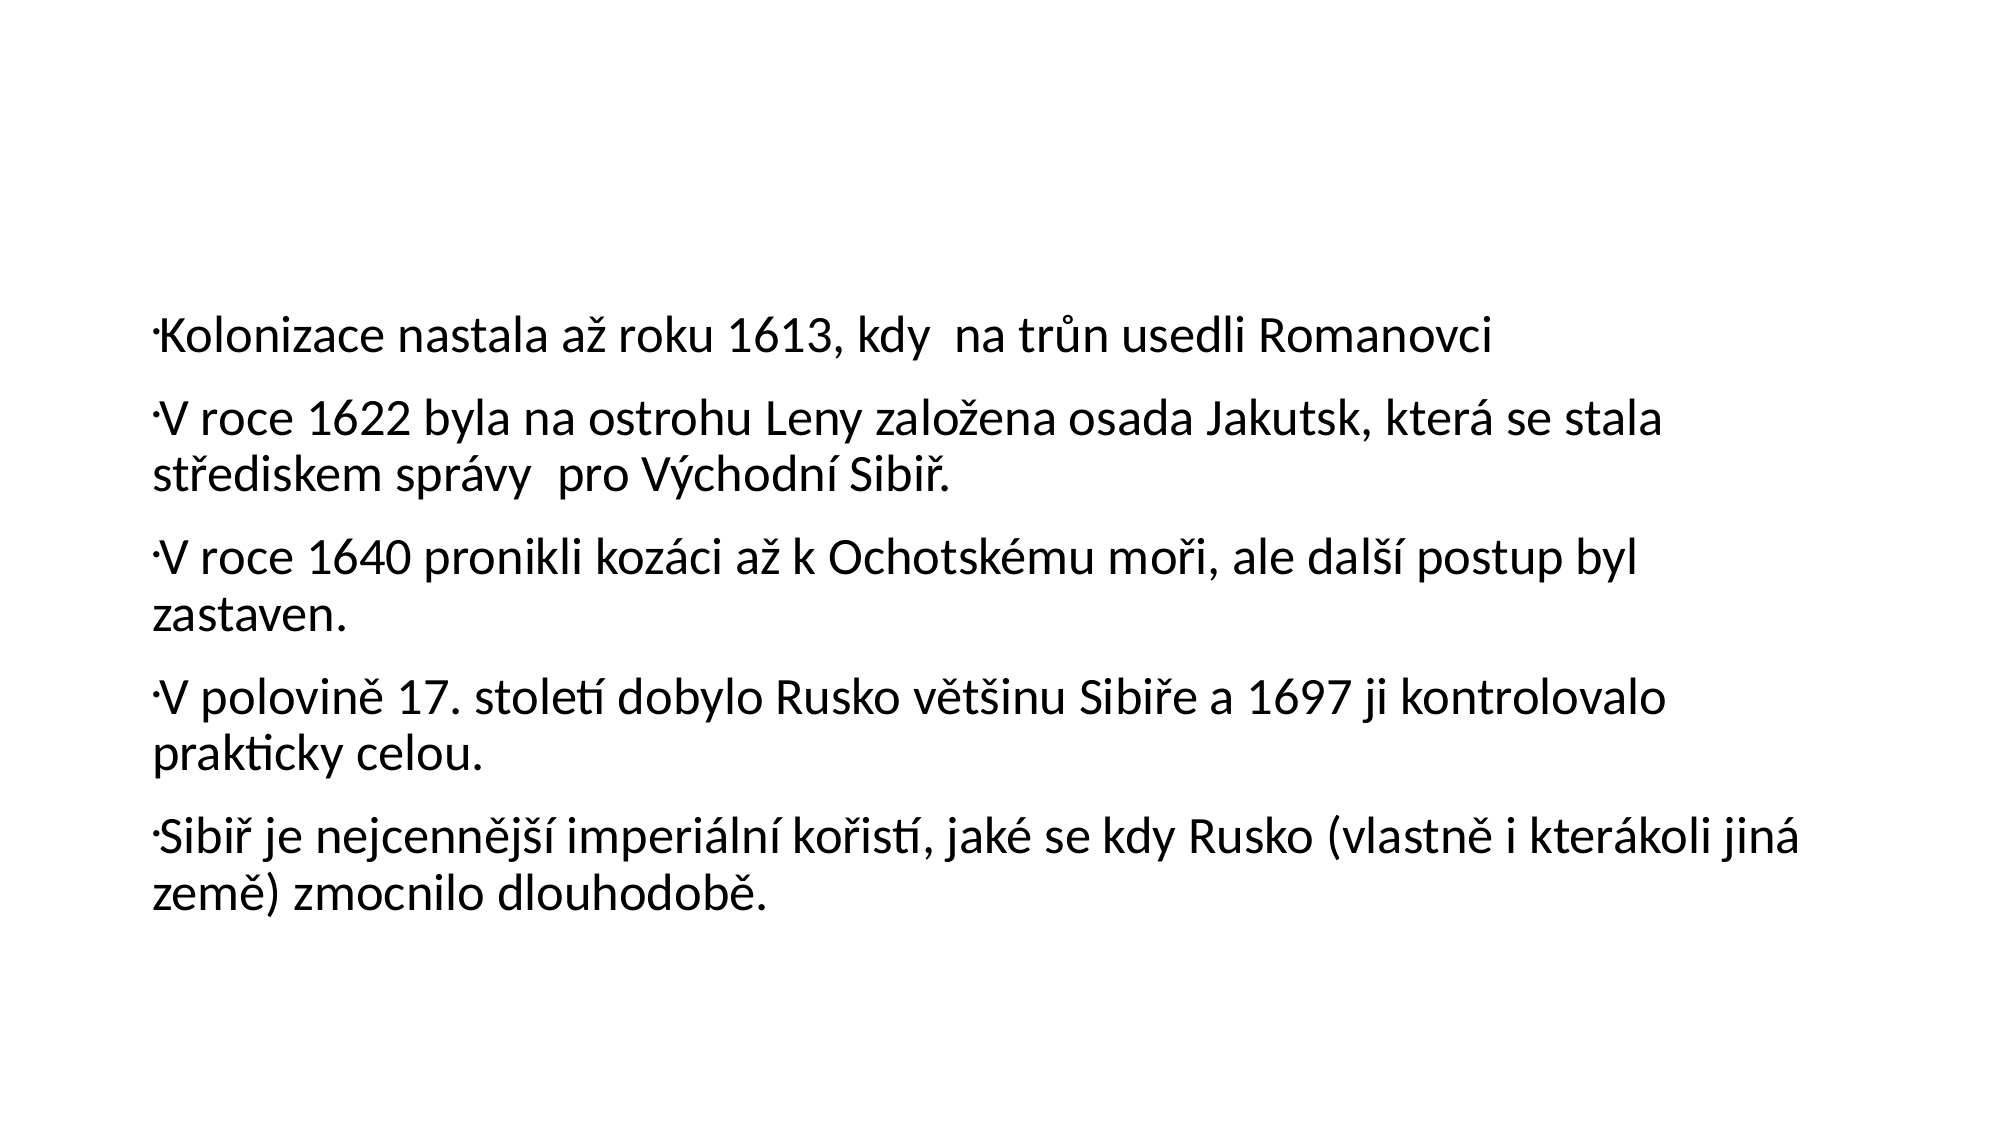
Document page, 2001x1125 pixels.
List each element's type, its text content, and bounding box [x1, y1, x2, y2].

list Kolonizace nastala až roku 1613, kdy na trůn usedli Romanovci V roce 1622 byla na ostrohu Leny založena osada Jakutsk, která se stala střediskem správy pro Východní Sibiř. V roce 1640 pronikli kozáci až k Ochotskému moři, ale další postup byl zastaven. V polovině 17. století dobylo Rusko většinu Sibiře a 1697 ji kontrolovalo prakticky celou. Sibiř je nejcennější imperiální kořistí, jaké se kdy Rusko (vlastně i kterákoli jiná země) zmocnilo dlouhodobě. [137, 299, 1863, 1014]
